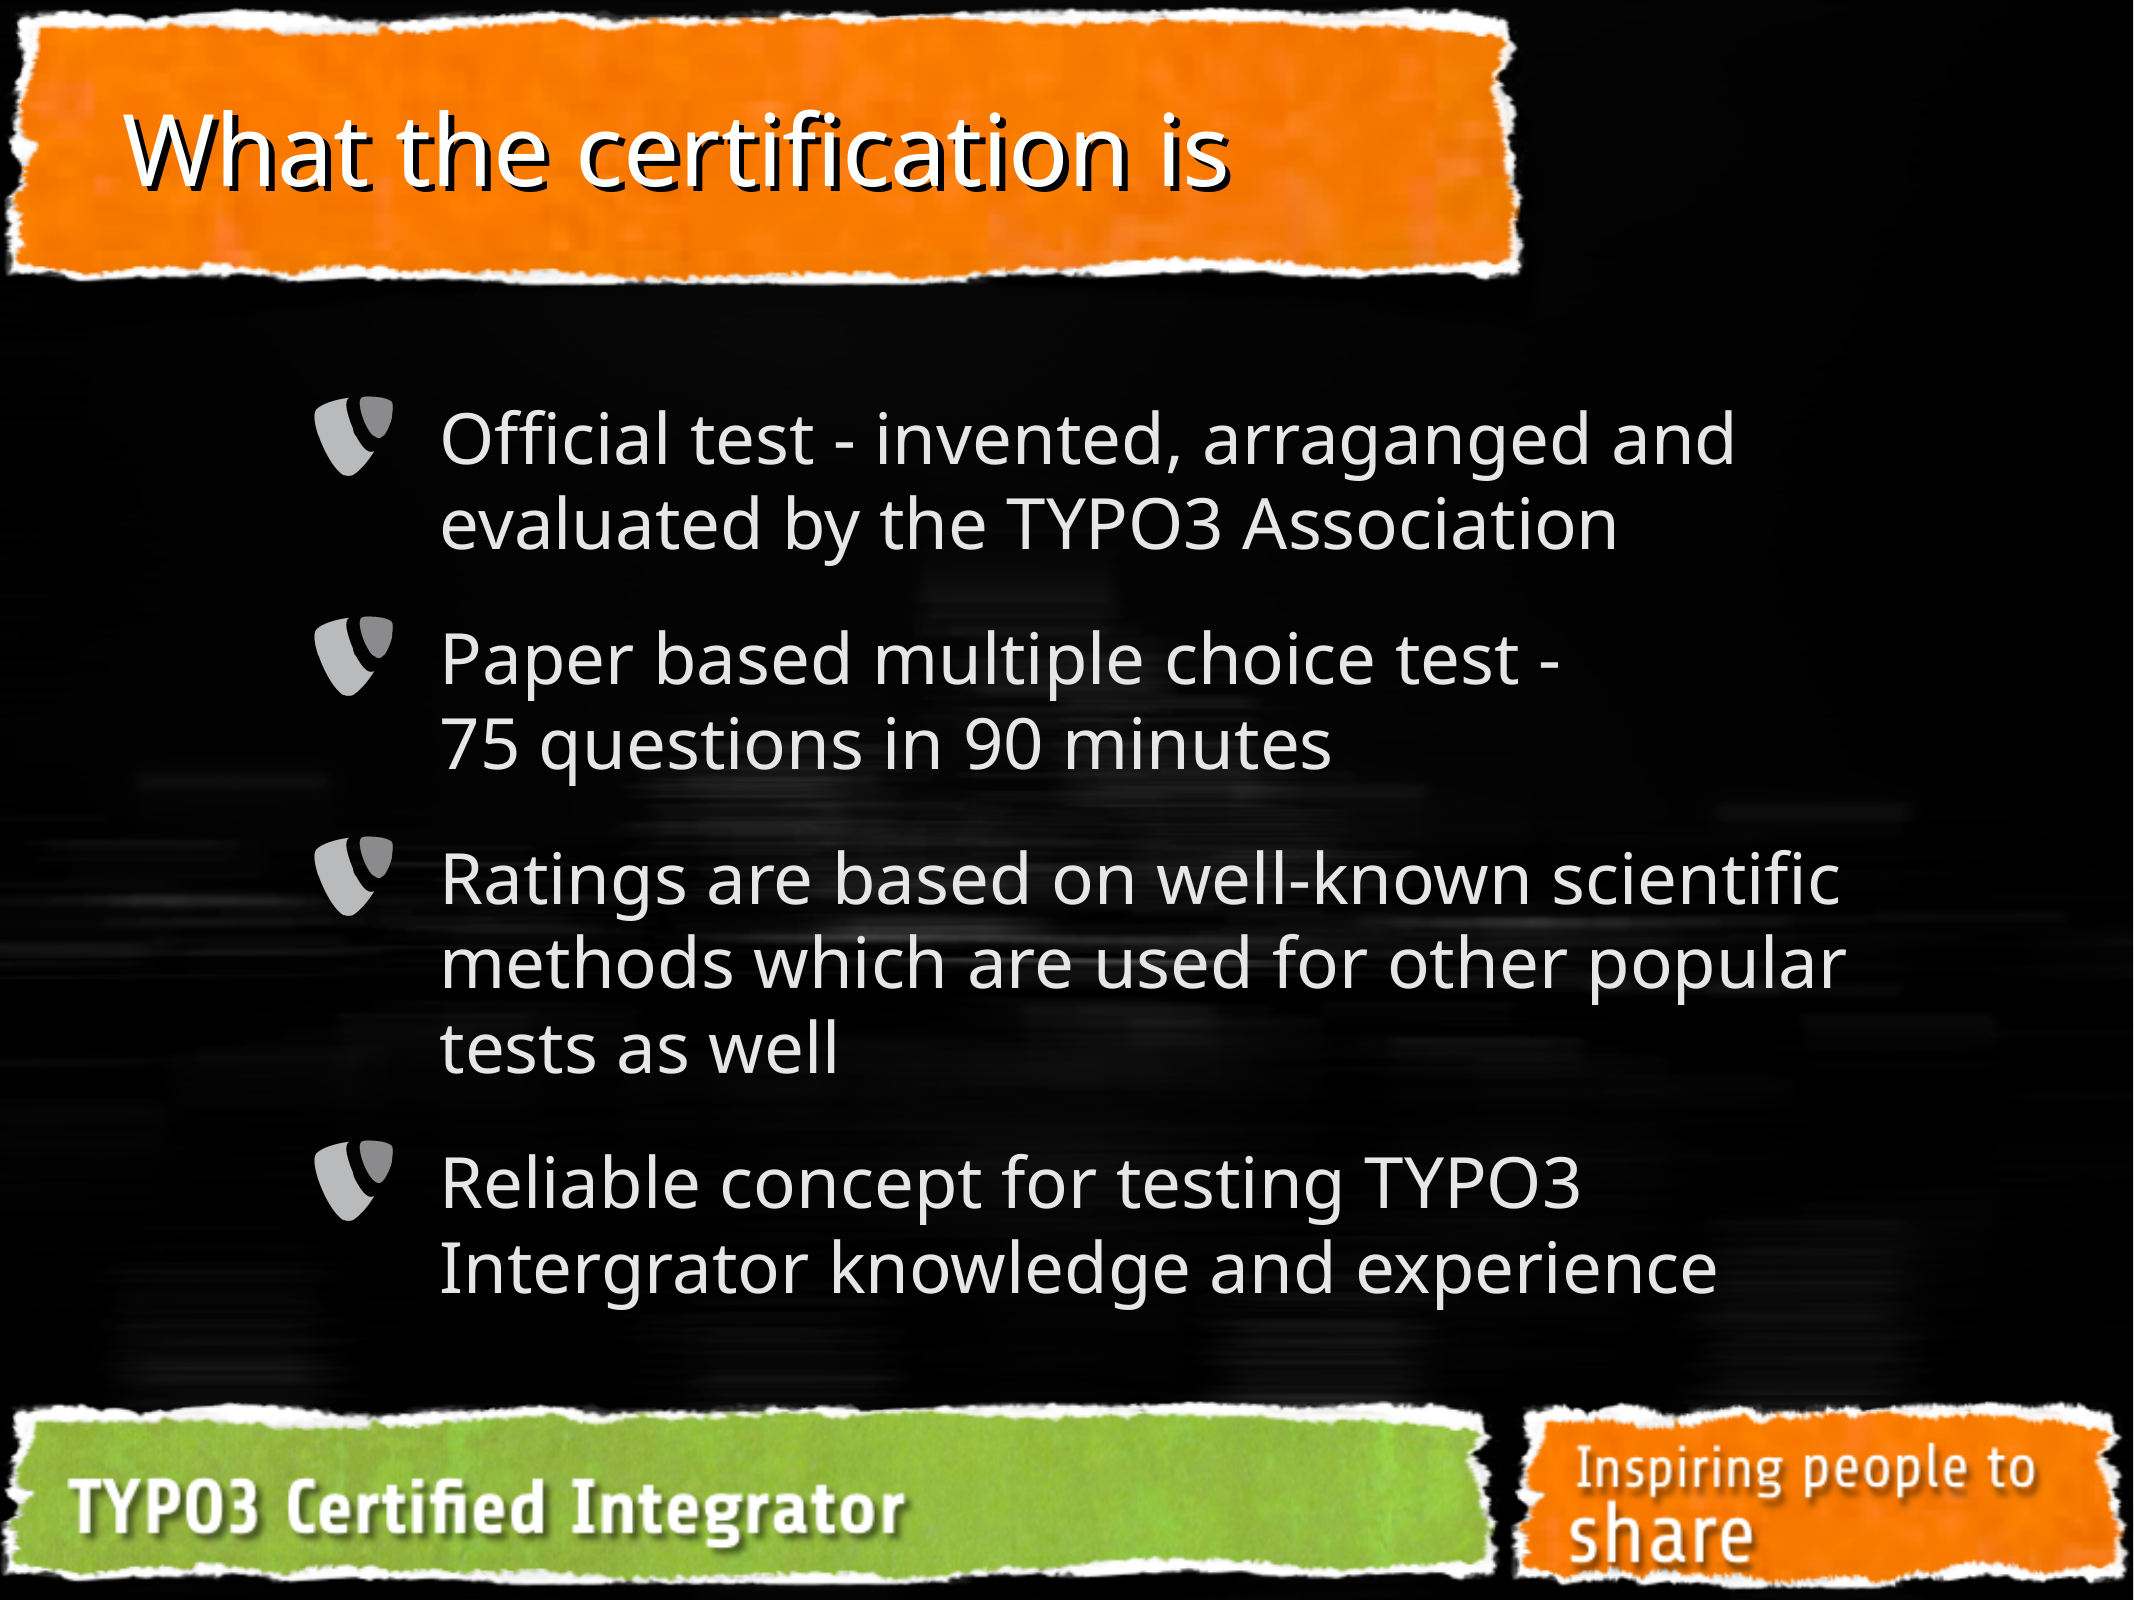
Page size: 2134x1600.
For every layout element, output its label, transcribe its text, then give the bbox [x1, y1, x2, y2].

picture [0, 0, 2134, 1600]
title What the certification is [114, 74, 1453, 215]
list Official test - invented, arraganged and evaluated by the TYPO3 Association Paper based multiple choice test - 75 questions in 90 minutes Ratings are based on well-known scientific methods which are used for other popular tests as well Reliable concept for testing TYPO3 Intergrator knowledge and experience [208, 339, 1979, 1386]
